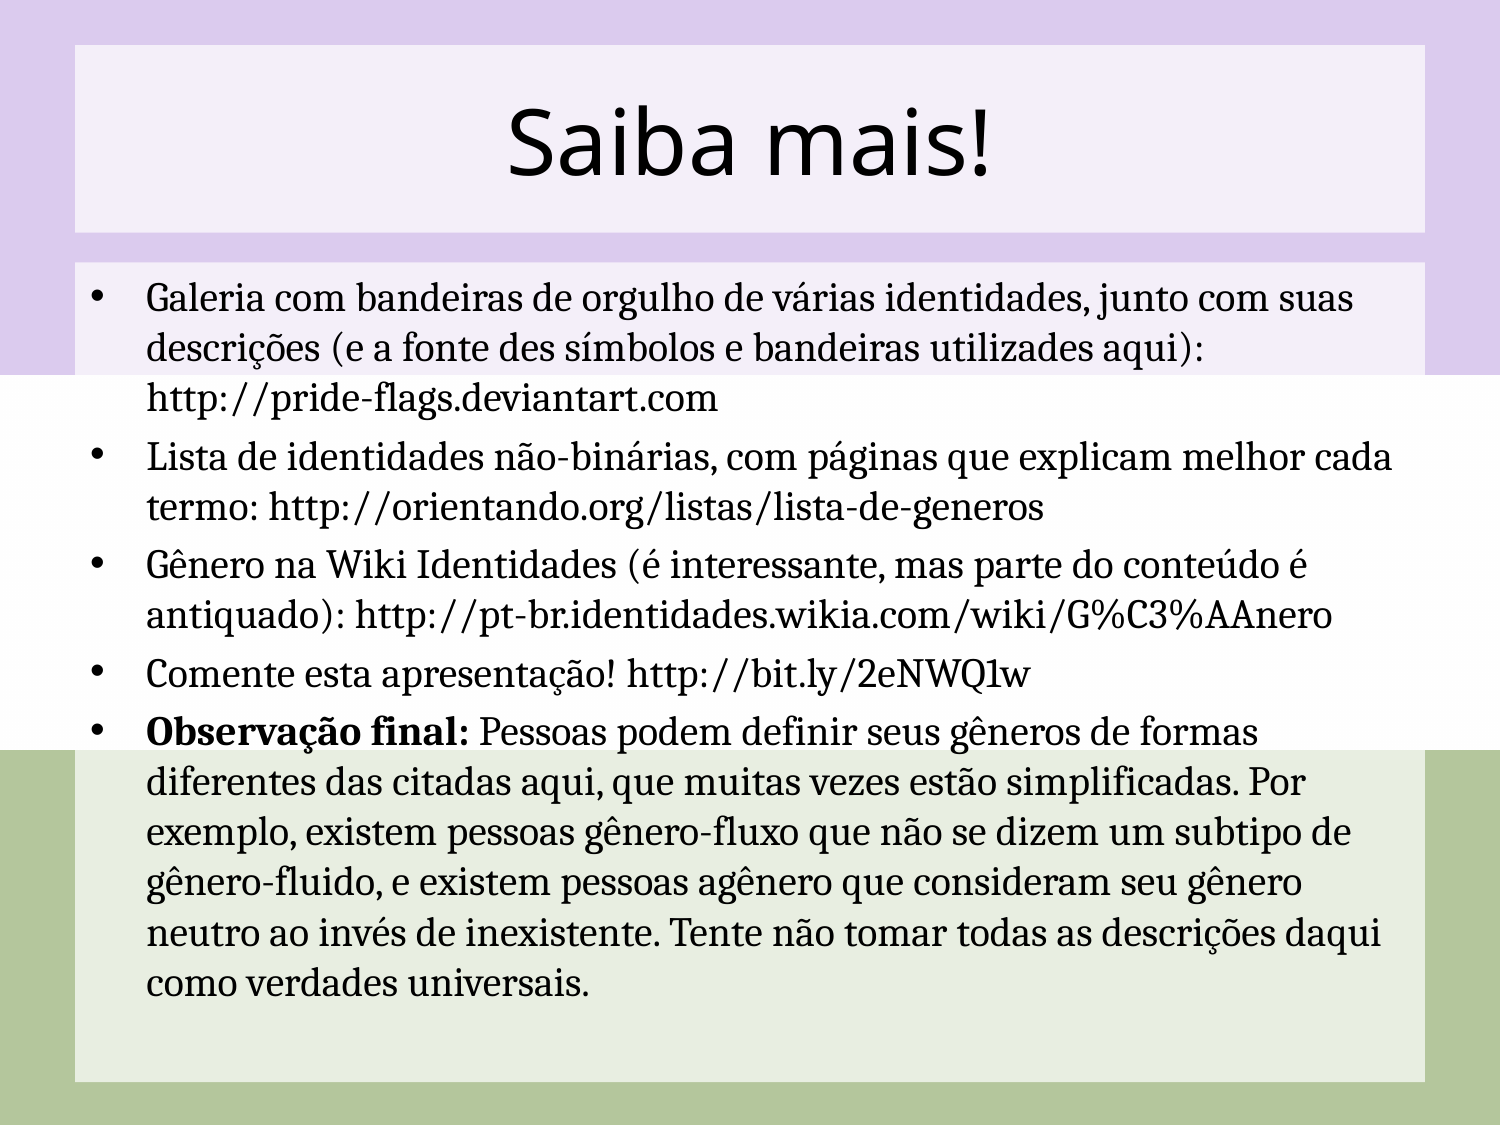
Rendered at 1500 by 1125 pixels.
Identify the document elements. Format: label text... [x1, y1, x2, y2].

list Galeria com bandeiras de orgulho de várias identidades, junto com suas descrições (e a fonte des símbolos e bandeiras utilizades aqui): http://pride-flags.deviantart.com Lista de identidades não-binárias, com páginas que explicam melhor cada termo: http://orientando.org/listas/lista-de-generos Gênero na Wiki Identidades (é interessante, mas parte do conteúdo é antiquado): http://pt-br.identidades.wikia.com/wiki/G%C3%AAnero Comente esta apresentação! http://bit.ly/2eNWQ1w Observação final: Pessoas podem definir seus gêneros de formas diferentes das citadas aqui, que muitas vezes estão simplificadas. Por exemplo, existem pessoas gênero-fluxo que não se dizem um subtipo de gênero-fluido, e existem pessoas agênero que consideram seu gênero neutro ao invés de inexistente. Tente não tomar todas as descrições daqui como verdades universais. [75, 262, 1425, 1083]
title Saiba mais! [75, 45, 1425, 233]
